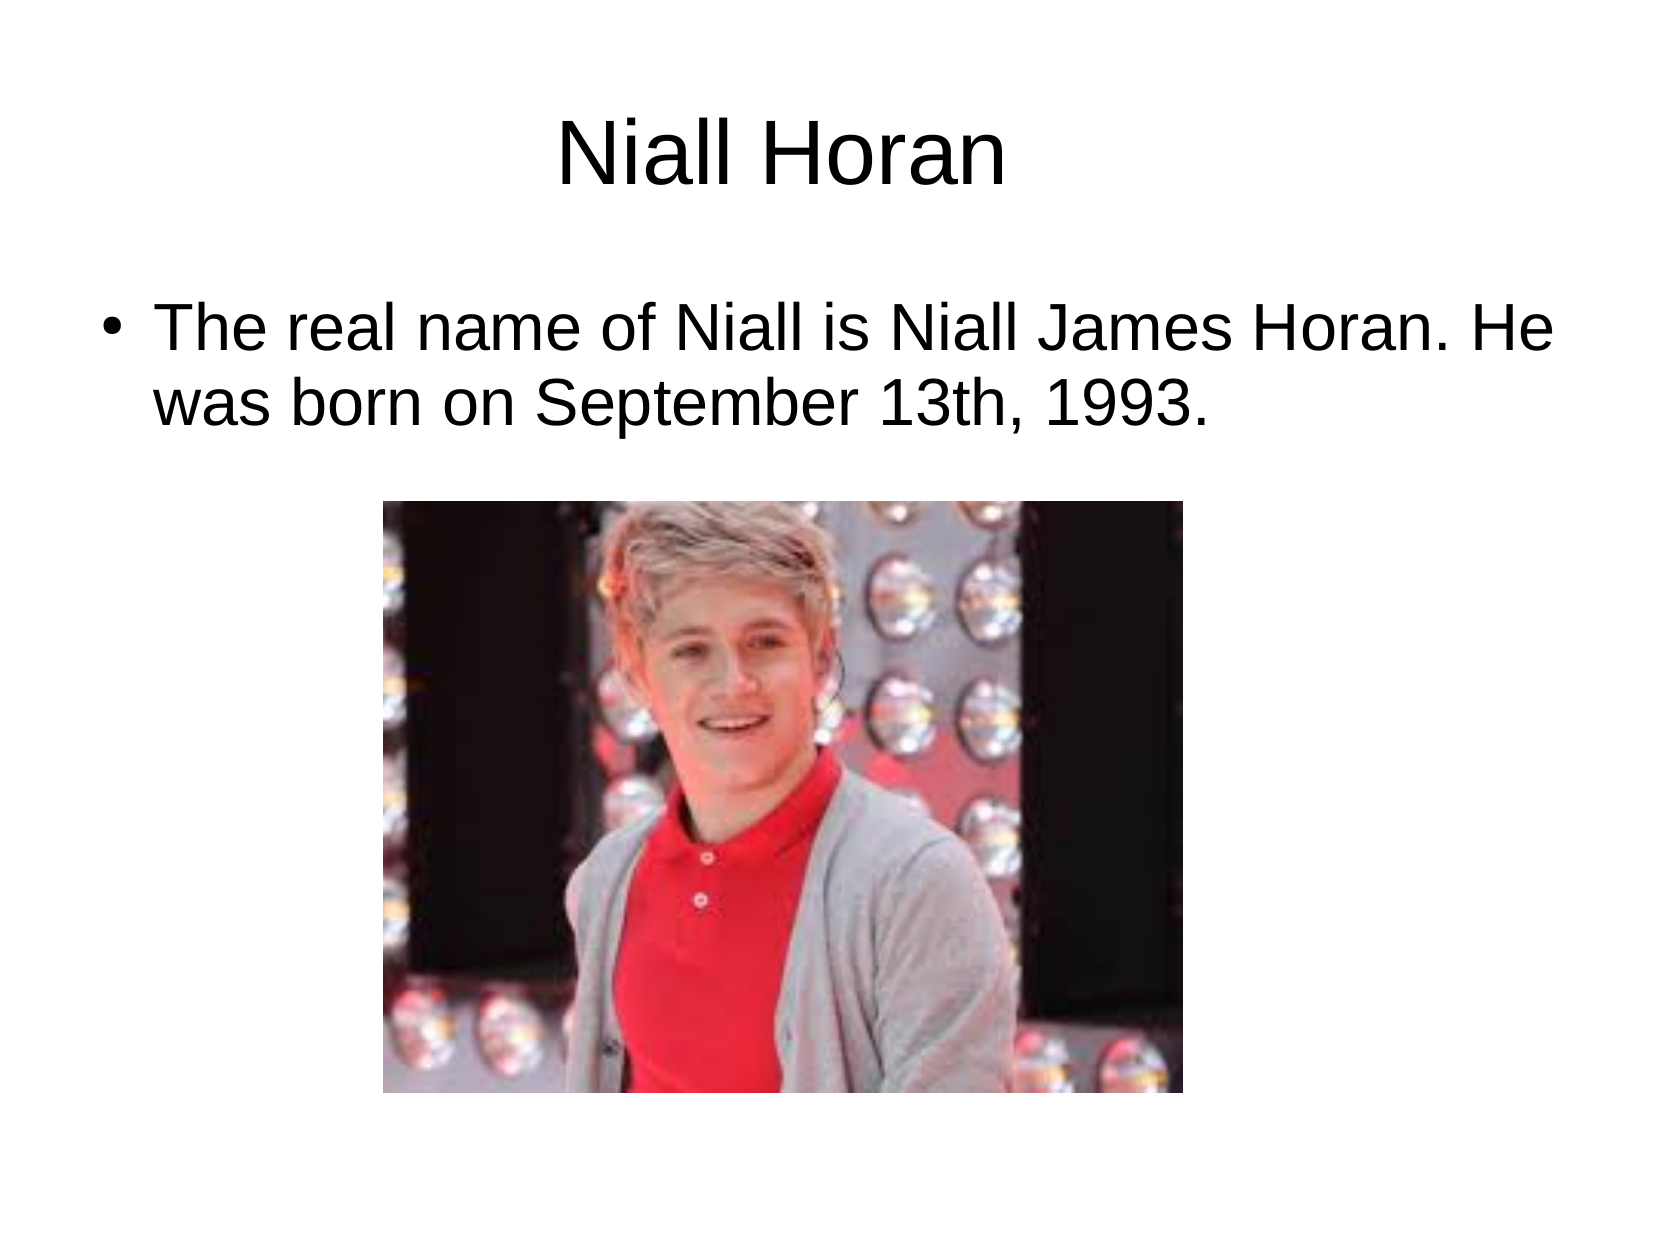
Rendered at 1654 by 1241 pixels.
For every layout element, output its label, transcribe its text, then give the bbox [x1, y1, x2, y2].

list The real name of Niall is Niall James Horan. He was born on September 13th, 1993. [82, 290, 1571, 1094]
title Niall Horan [82, 56, 1571, 250]
picture [383, 501, 1183, 1093]
